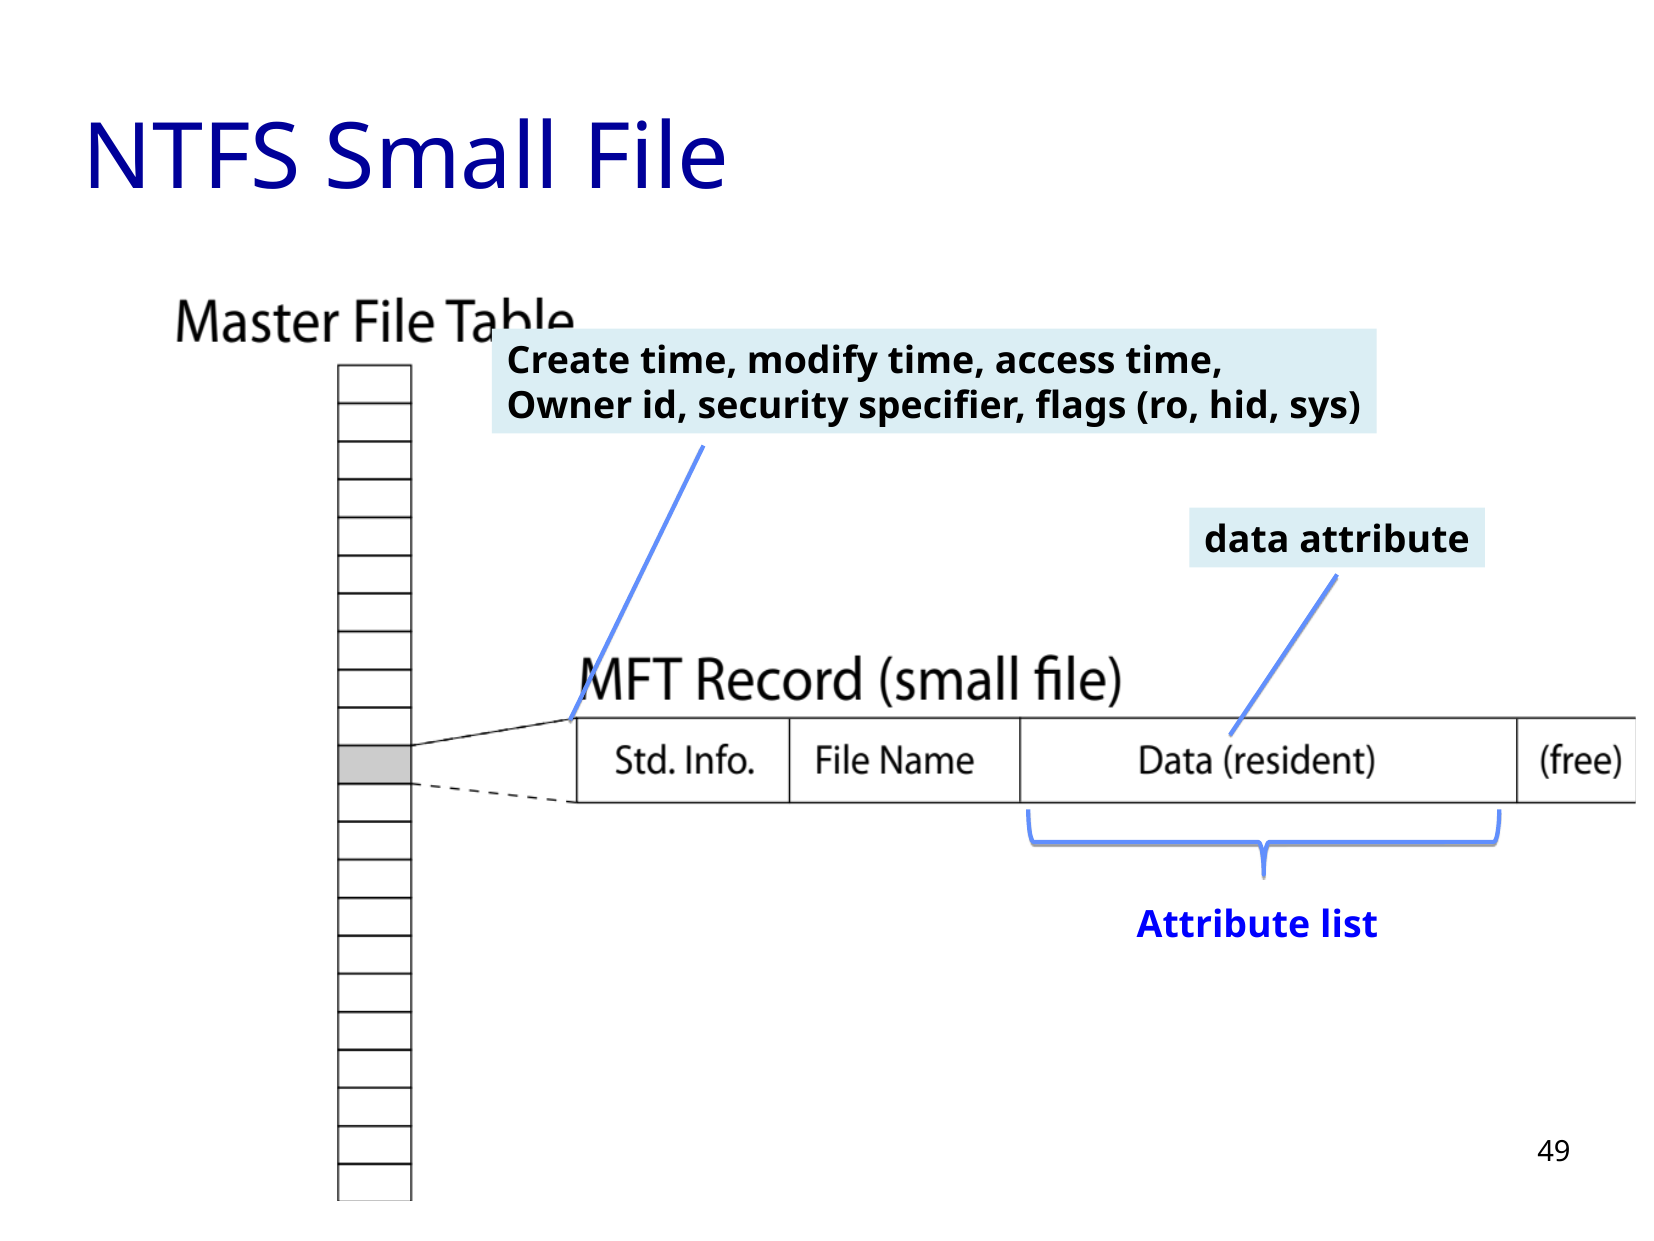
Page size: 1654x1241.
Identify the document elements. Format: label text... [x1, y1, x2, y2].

picture [127, 290, 1654, 1201]
text_box data attribute [1189, 507, 1485, 568]
title NTFS Small File [82, 49, 1571, 257]
text_box Create time, modify time, access time, Owner id, security specifier, flags (ro, hid, sys) [491, 328, 1377, 434]
text_box Attribute list [1121, 892, 1394, 953]
